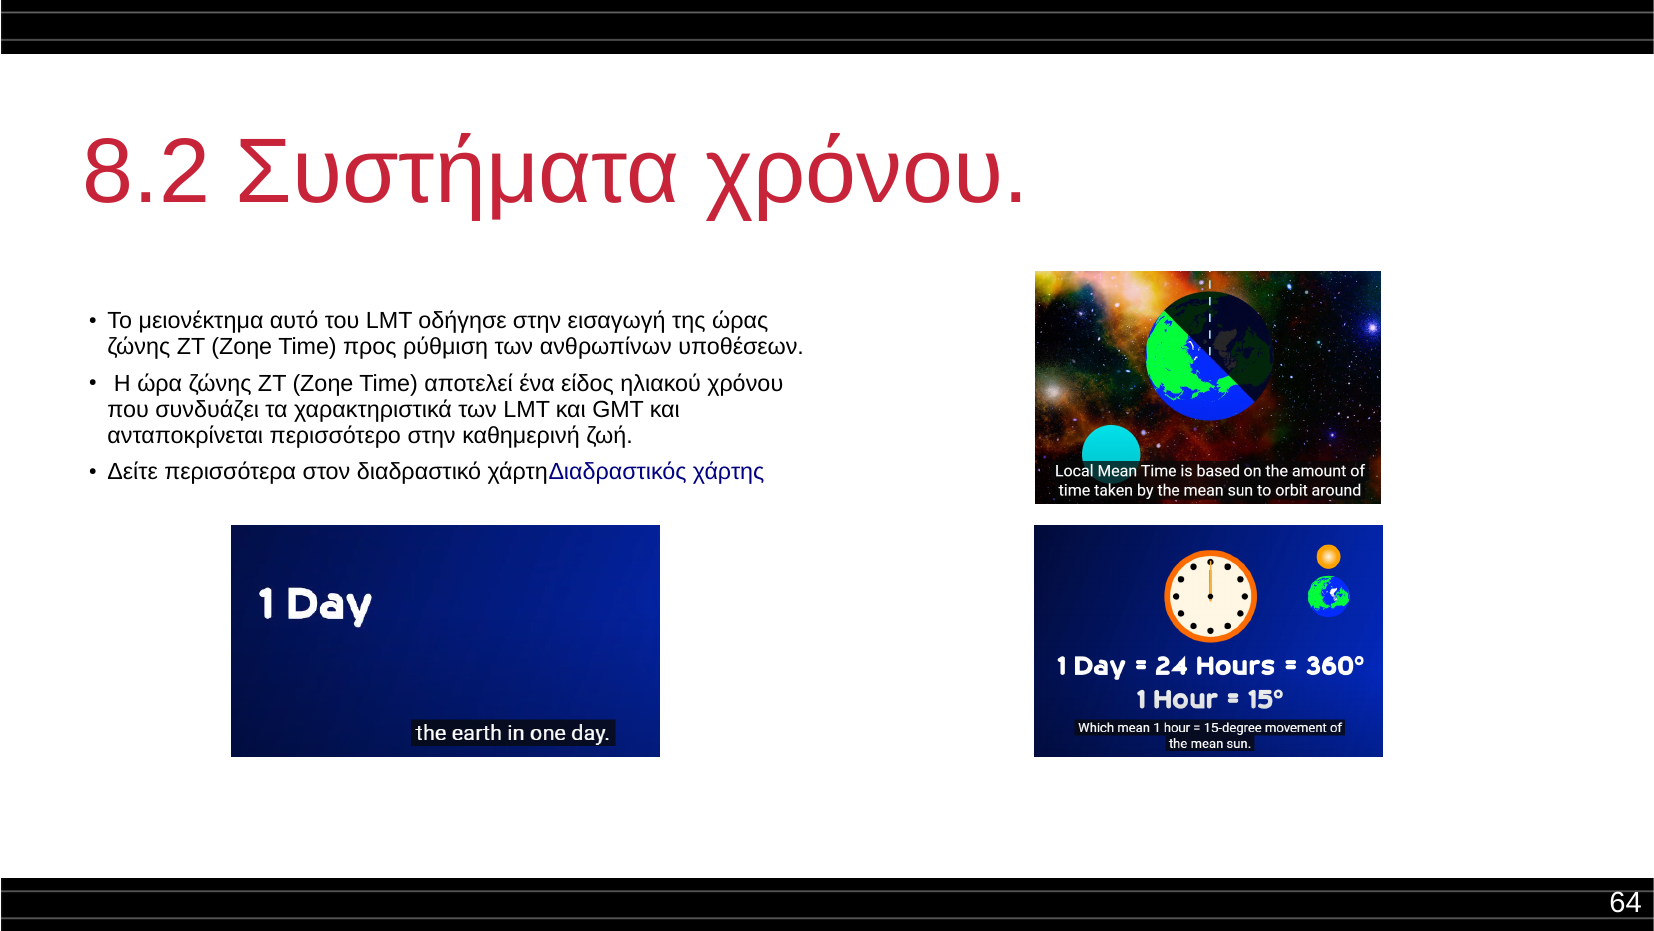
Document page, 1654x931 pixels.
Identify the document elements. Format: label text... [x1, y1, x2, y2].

picture [1, 878, 1654, 931]
list Το μειονέκτημα αυτό του LΜΤ οδήγησε στην εισαγωγή της ώρας ζώνης ΖΤ (Ζοηe Time) προς ρύθμιση των ανθρωπίνων υποθέσεων. Η ώρα ζώνης ΖΤ (Ζοηe Time) αποτελεί ένα είδος ηλιακού χρόνου που συνδυάζει τα χαρακτηριστικά των LΜΤ και GMT και ανταποκρίνεται περισσότερο στην καθημερινή ζωή. Δείτε περισσότερα στον διαδραστικό χάρτηΔιαδραστικός χάρτης [82, 271, 809, 504]
picture [1035, 271, 1381, 504]
title 8.2 Συστήματα χρόνου. [82, 92, 1571, 249]
picture [1034, 525, 1383, 757]
picture [1, 0, 1654, 54]
picture [231, 525, 660, 757]
